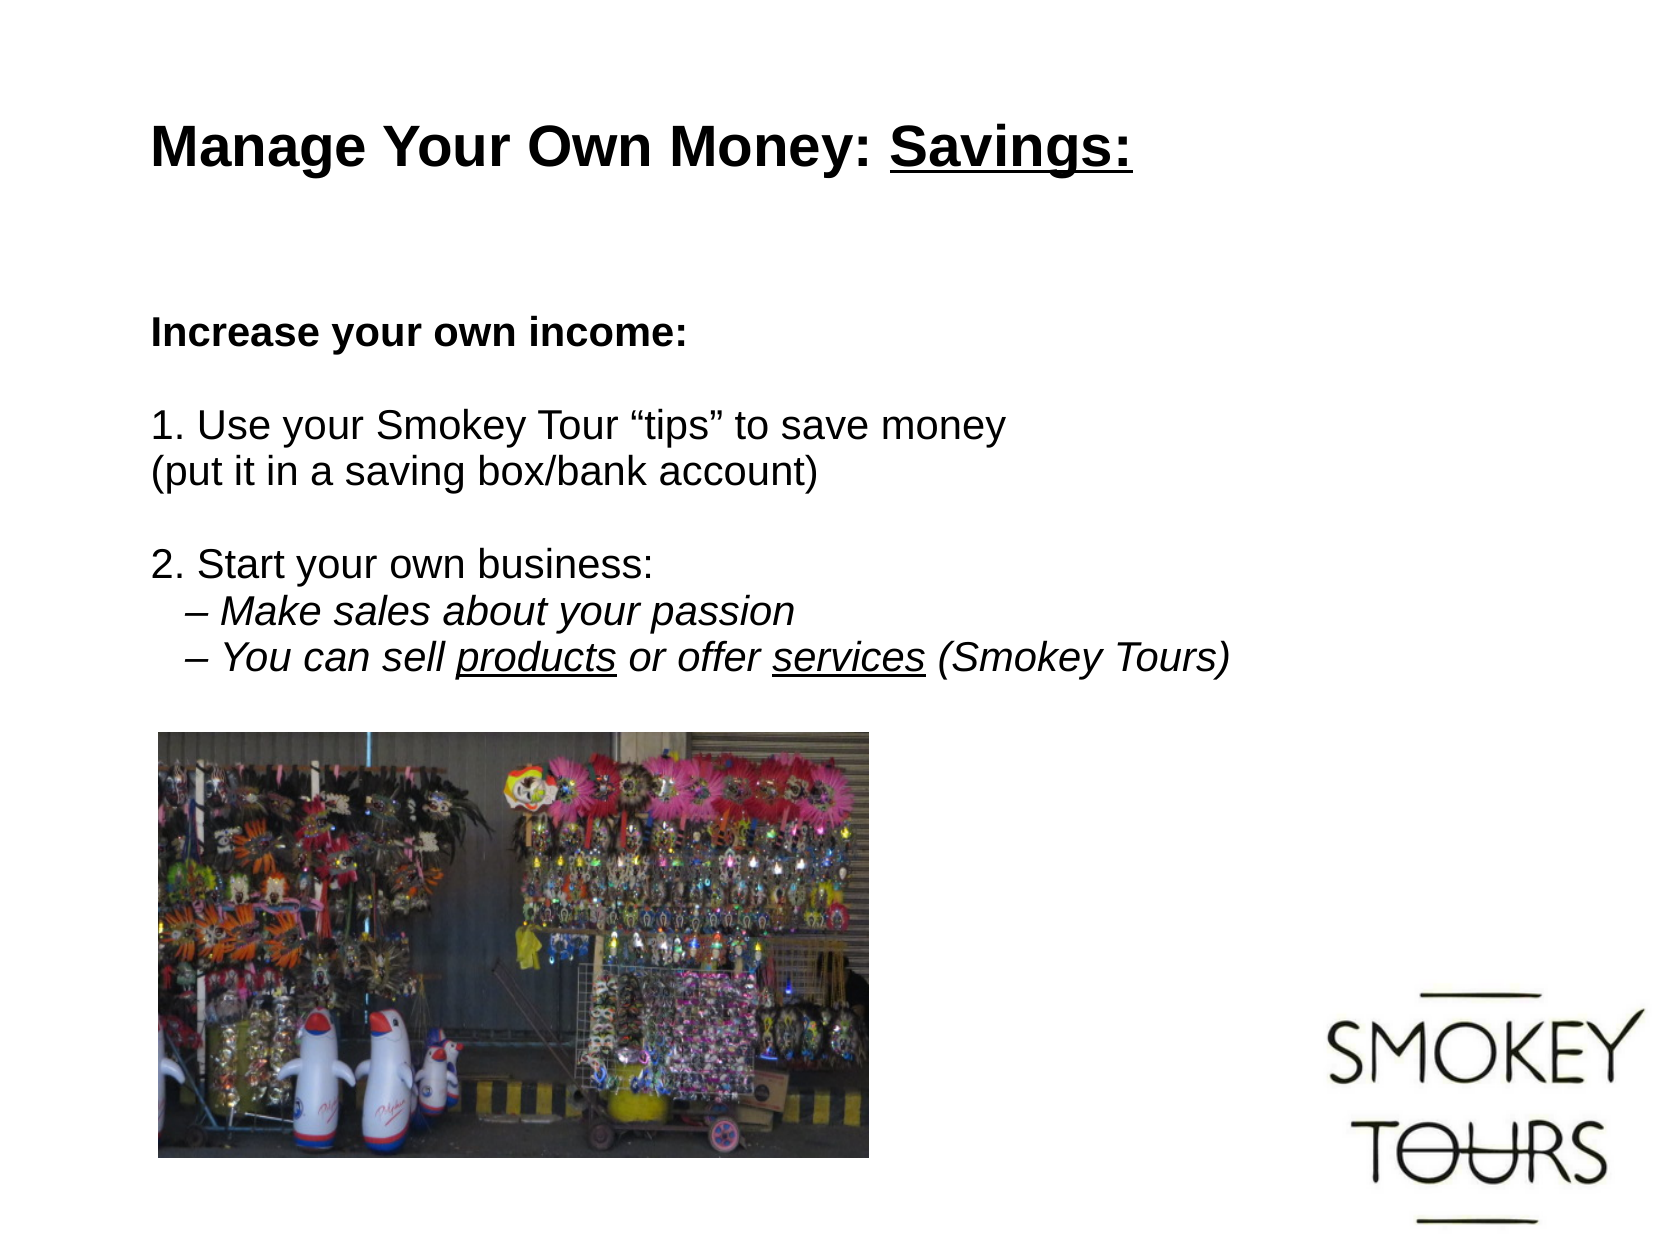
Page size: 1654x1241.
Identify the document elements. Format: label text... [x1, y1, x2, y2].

picture [158, 732, 869, 1158]
text_box Manage Your Own Money: Savings: Increase your own income: 1. Use your Smokey Tour “tips” to save money (put it in a saving box/bank account) 2. Start your own business: – Make sales about your passion – You can sell products or offer services (Smokey Tours) [135, 106, 1489, 1075]
picture [1322, 968, 1654, 1241]
